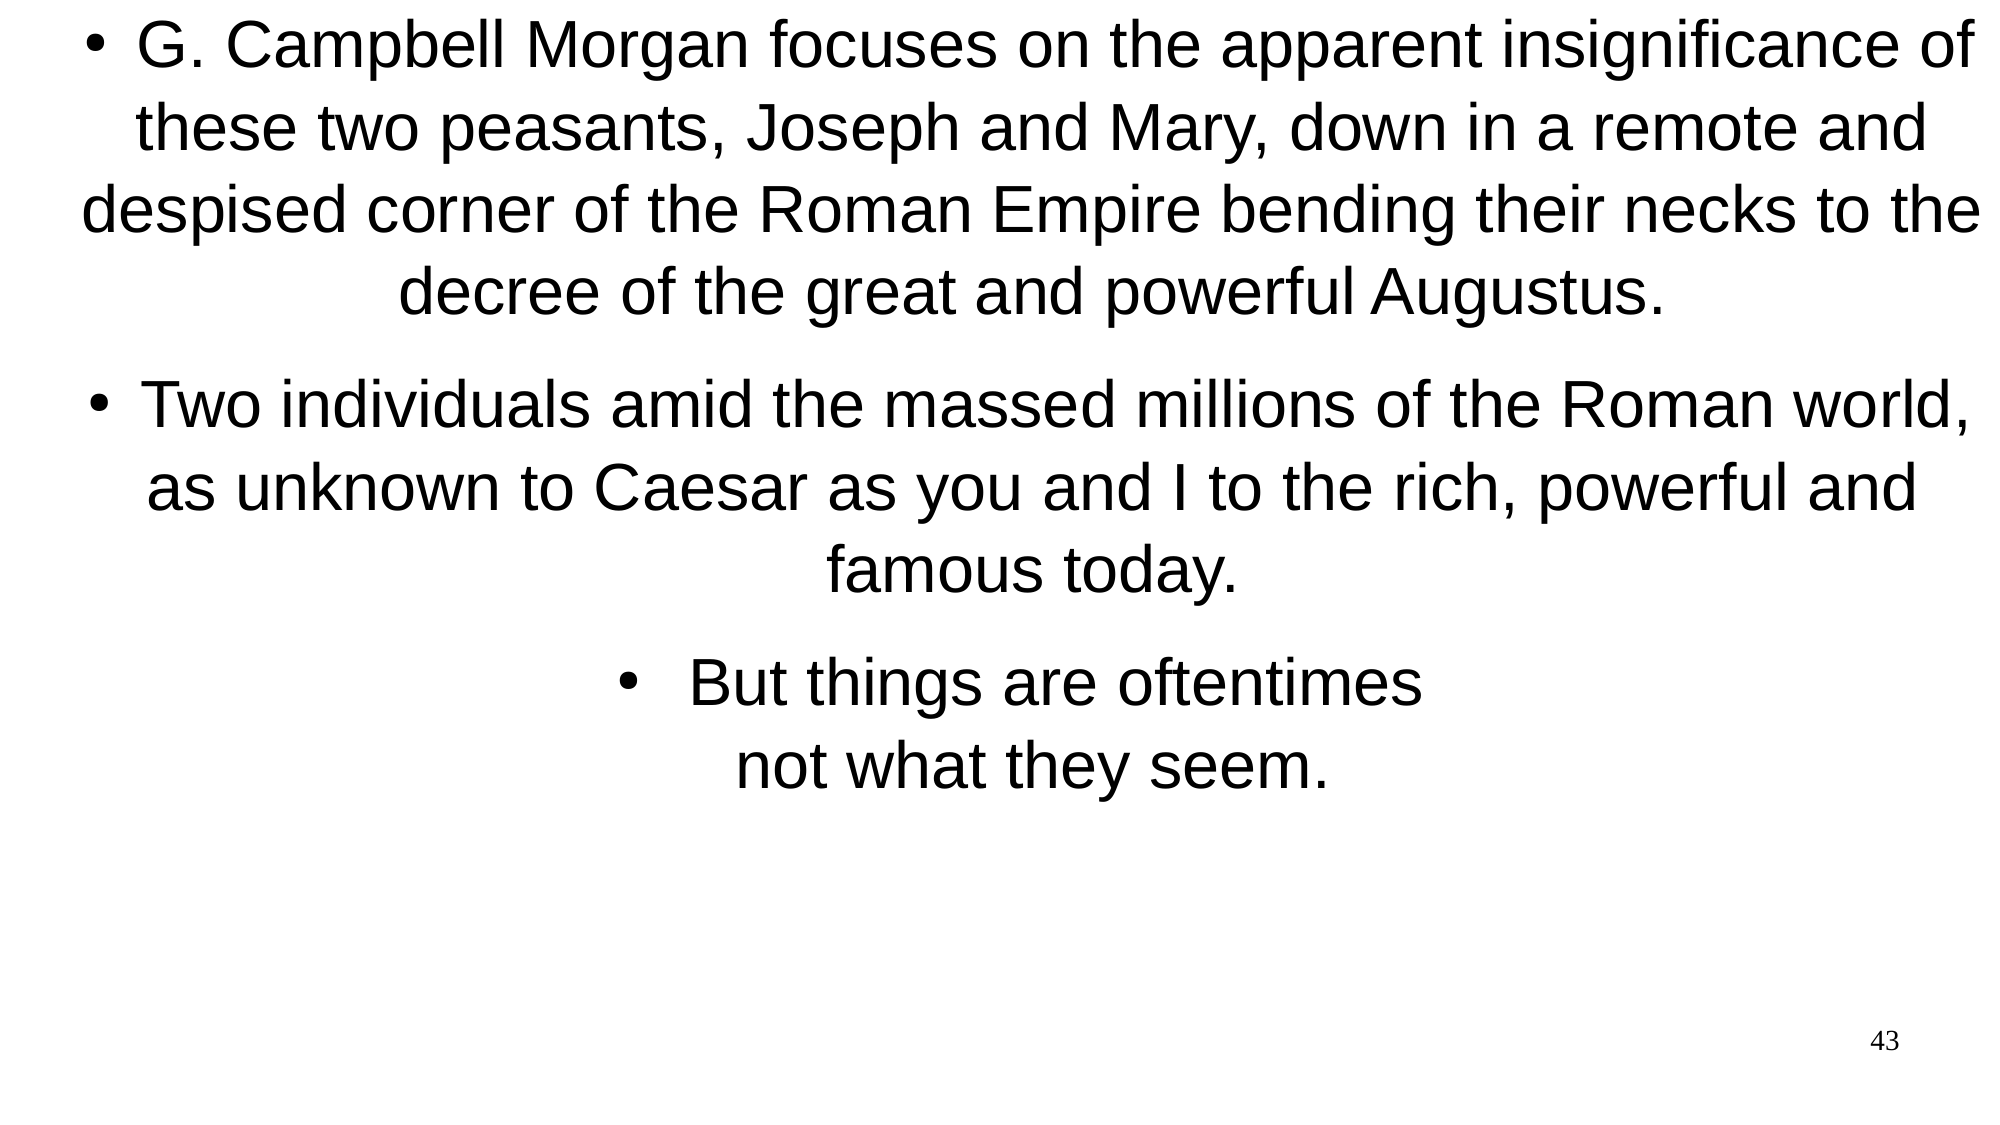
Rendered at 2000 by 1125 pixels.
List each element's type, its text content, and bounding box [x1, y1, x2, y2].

list G. Campbell Morgan focuses on the apparent insignificance of these two peasants, Joseph and Mary, down in a remote and despised corner of the Roman Empire bending their necks to the decree of the great and powerful Augustus. Two individuals amid the massed millions of the Roman world, as unknown to Caesar as you and I to the rich, powerful and famous today. But things are oftentimes not what they seem. [0, 0, 1996, 1123]
